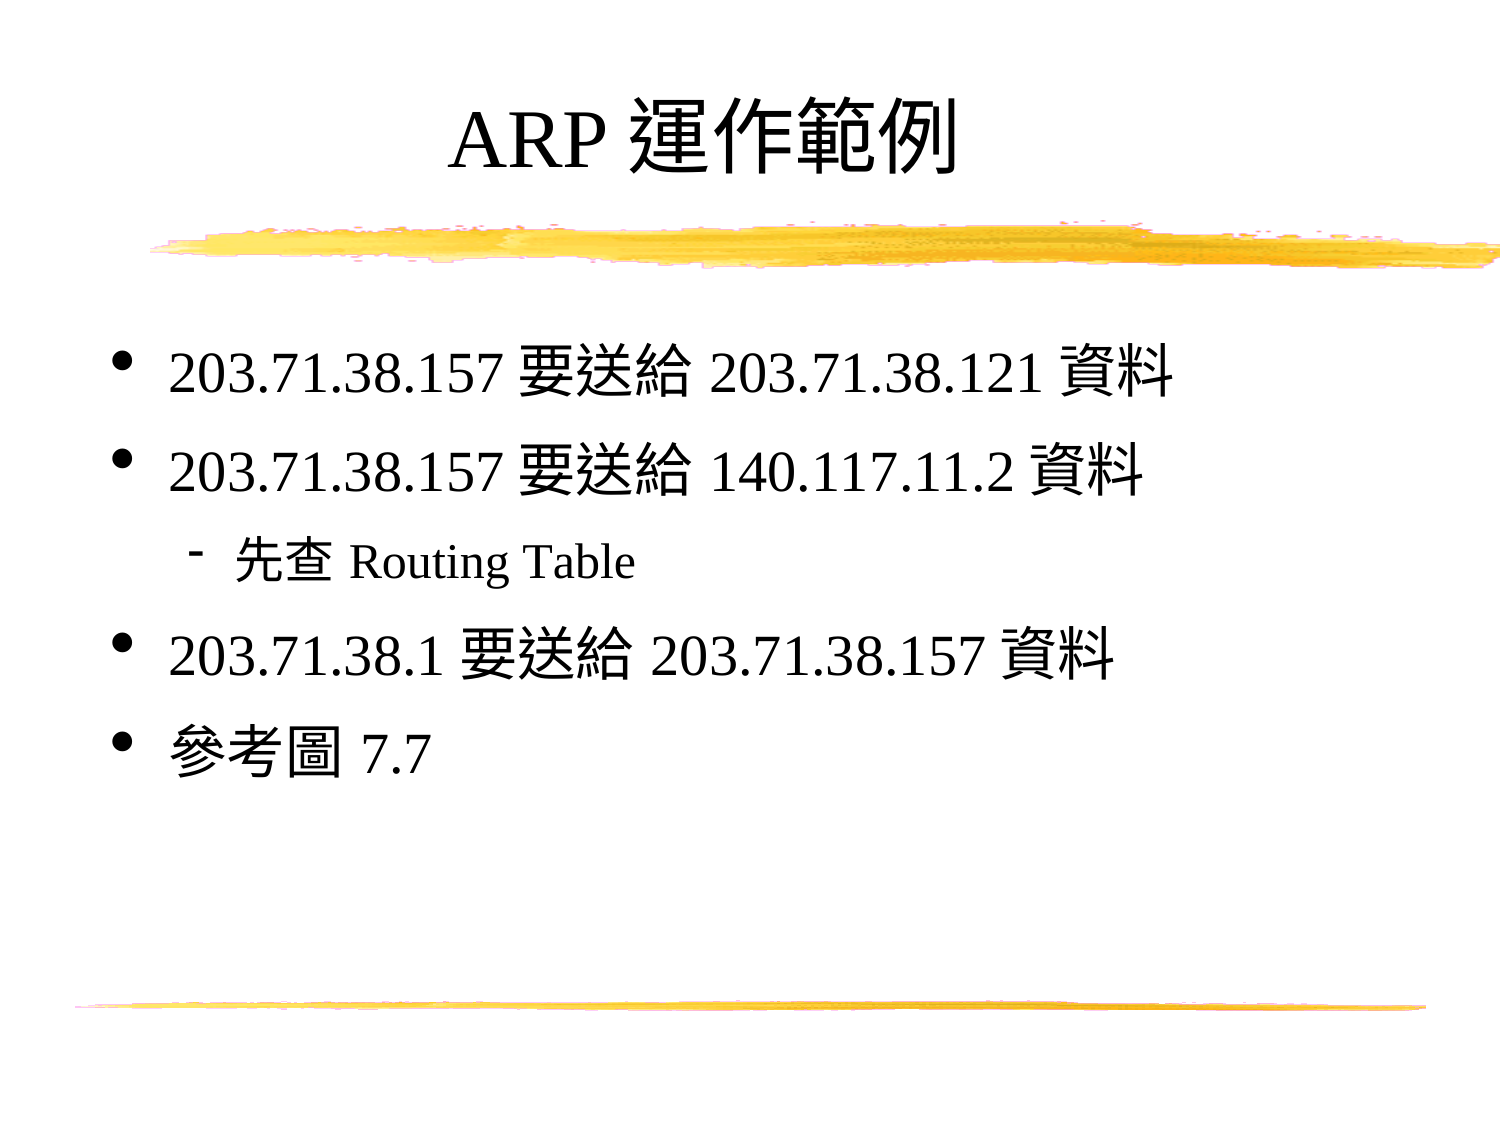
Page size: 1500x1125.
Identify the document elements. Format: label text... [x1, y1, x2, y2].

picture [75, 999, 1426, 1013]
list 203.71.38.157要送給203.71.38.121資料 203.71.38.157要送給140.117.11.2資料 先查Routing Table 203.71.38.1要送給203.71.38.157資料 參考圖7.7 [112, 324, 1388, 986]
title ARP運作範例 [66, 44, 1342, 218]
picture [150, 215, 1500, 279]
